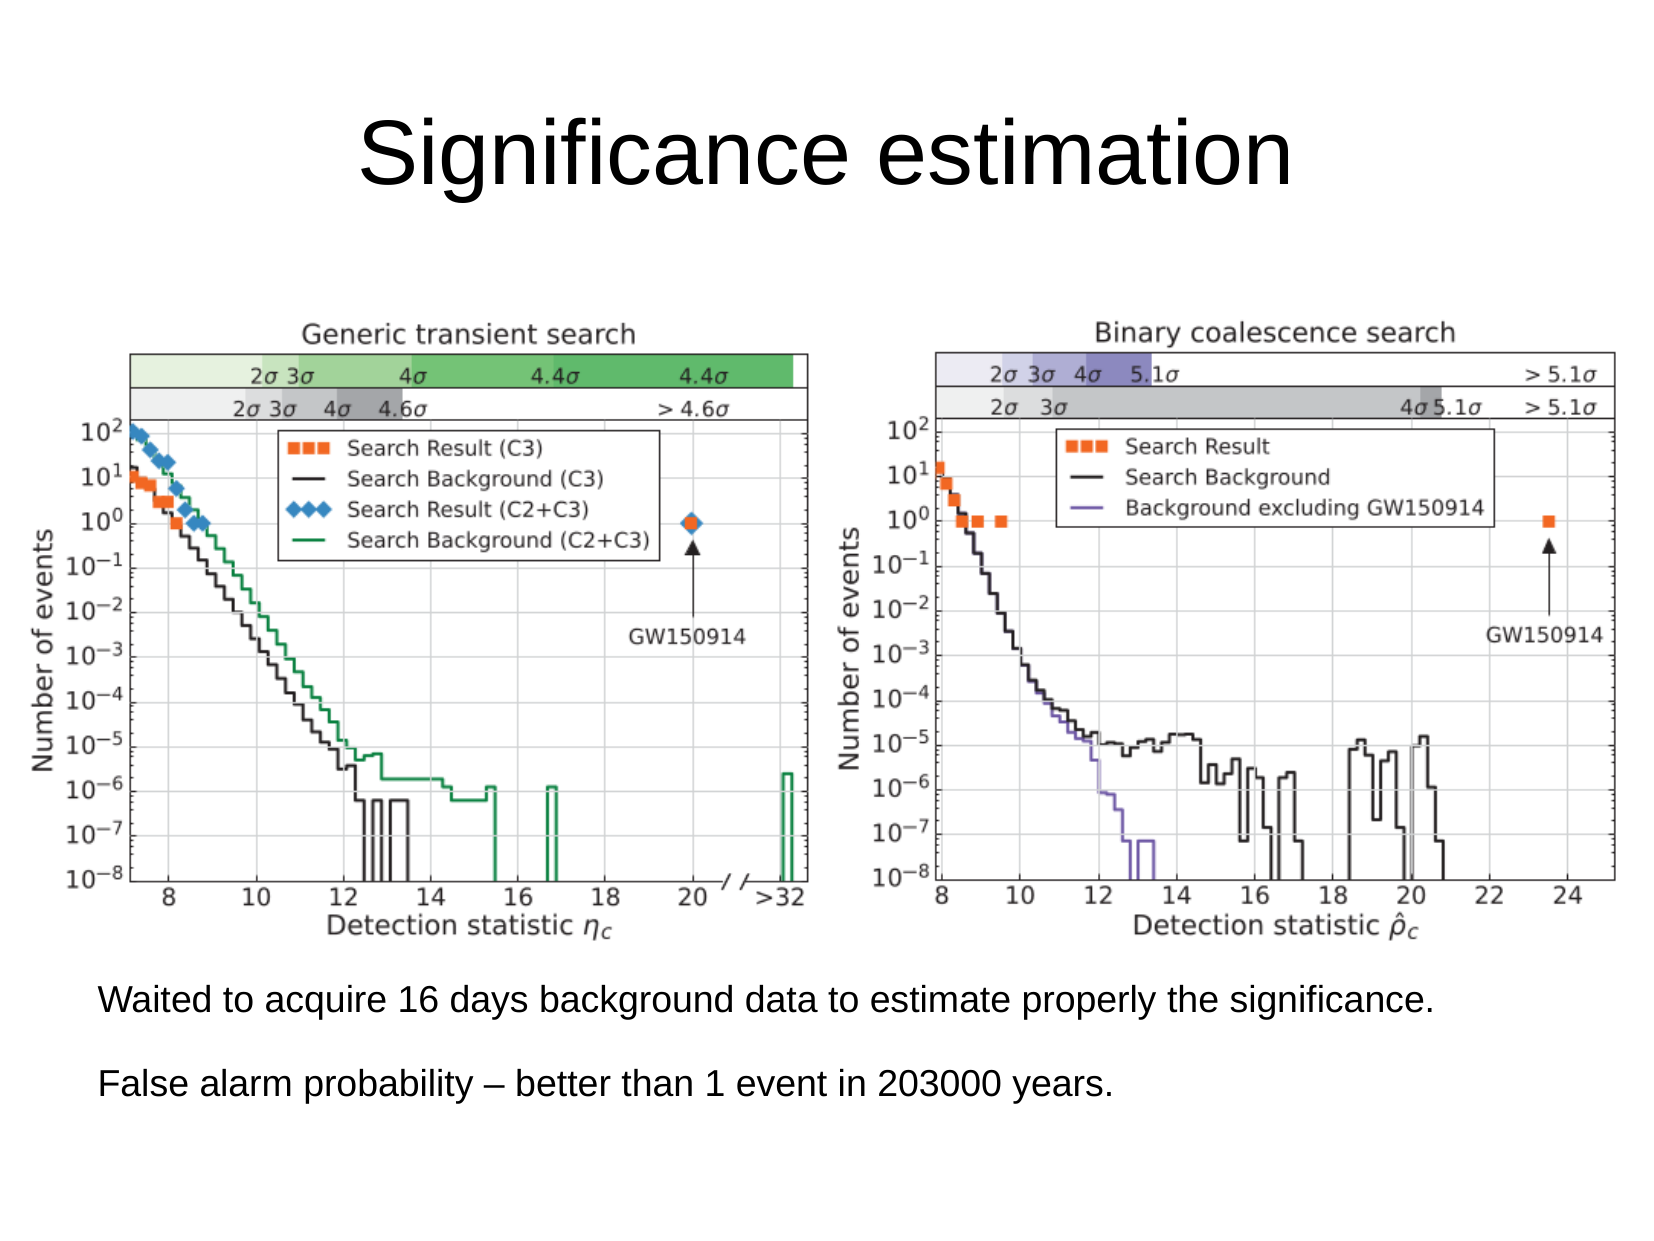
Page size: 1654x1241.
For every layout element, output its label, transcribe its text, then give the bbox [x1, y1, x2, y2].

text_box Waited to acquire 16 days background data to estimate properly the significance. False alarm probability – better than 1 event in 203000 years. [82, 970, 1560, 1112]
picture [0, 288, 1654, 953]
title Significance estimation [82, 49, 1571, 257]
